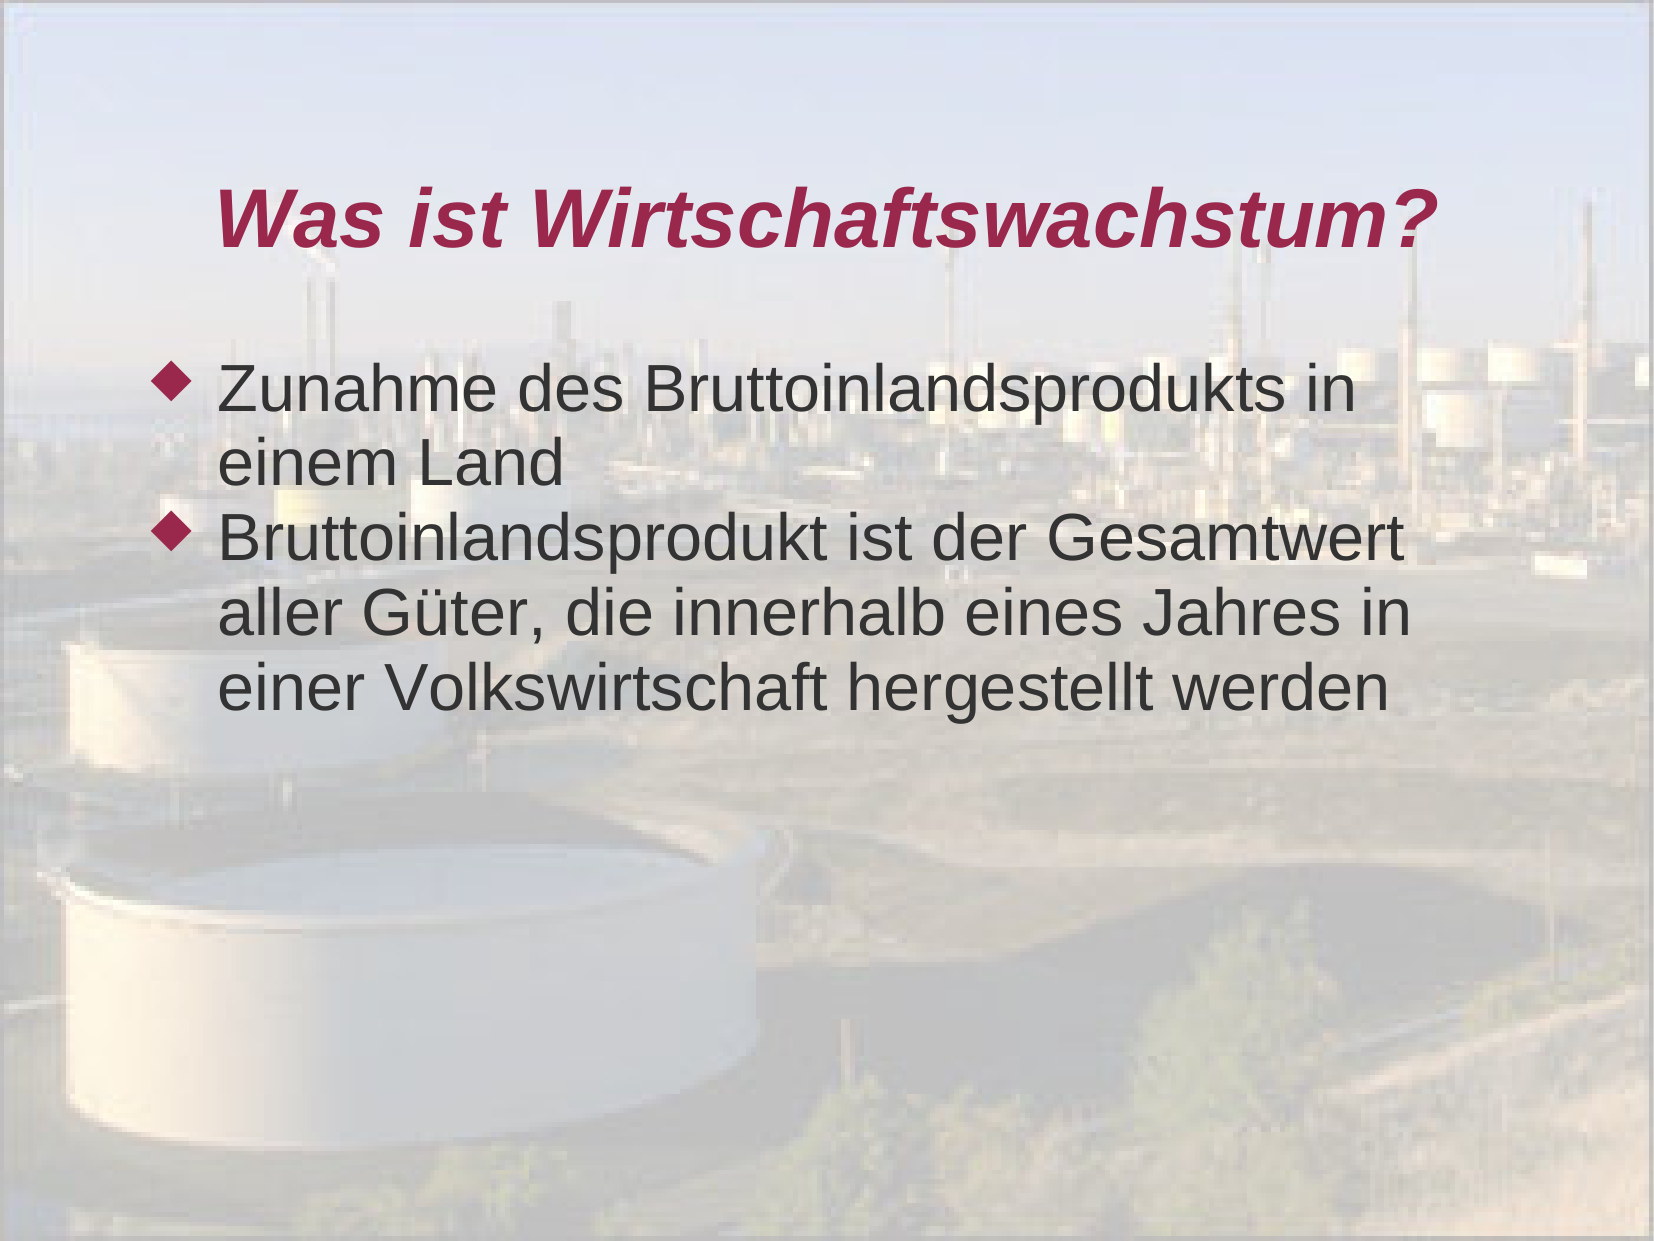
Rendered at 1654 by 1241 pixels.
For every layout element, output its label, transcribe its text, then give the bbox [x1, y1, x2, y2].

title Was ist Wirtschaftswachstum? [121, 114, 1534, 322]
list Zunahme des Bruttoinlandsprodukts in einem Land Bruttoinlandsprodukt ist der Gesamtwert aller Güter, die innerhalb eines Jahres in einer Volkswirtschaft hergestellt werden [134, 350, 1516, 1170]
picture [0, 0, 1654, 1241]
